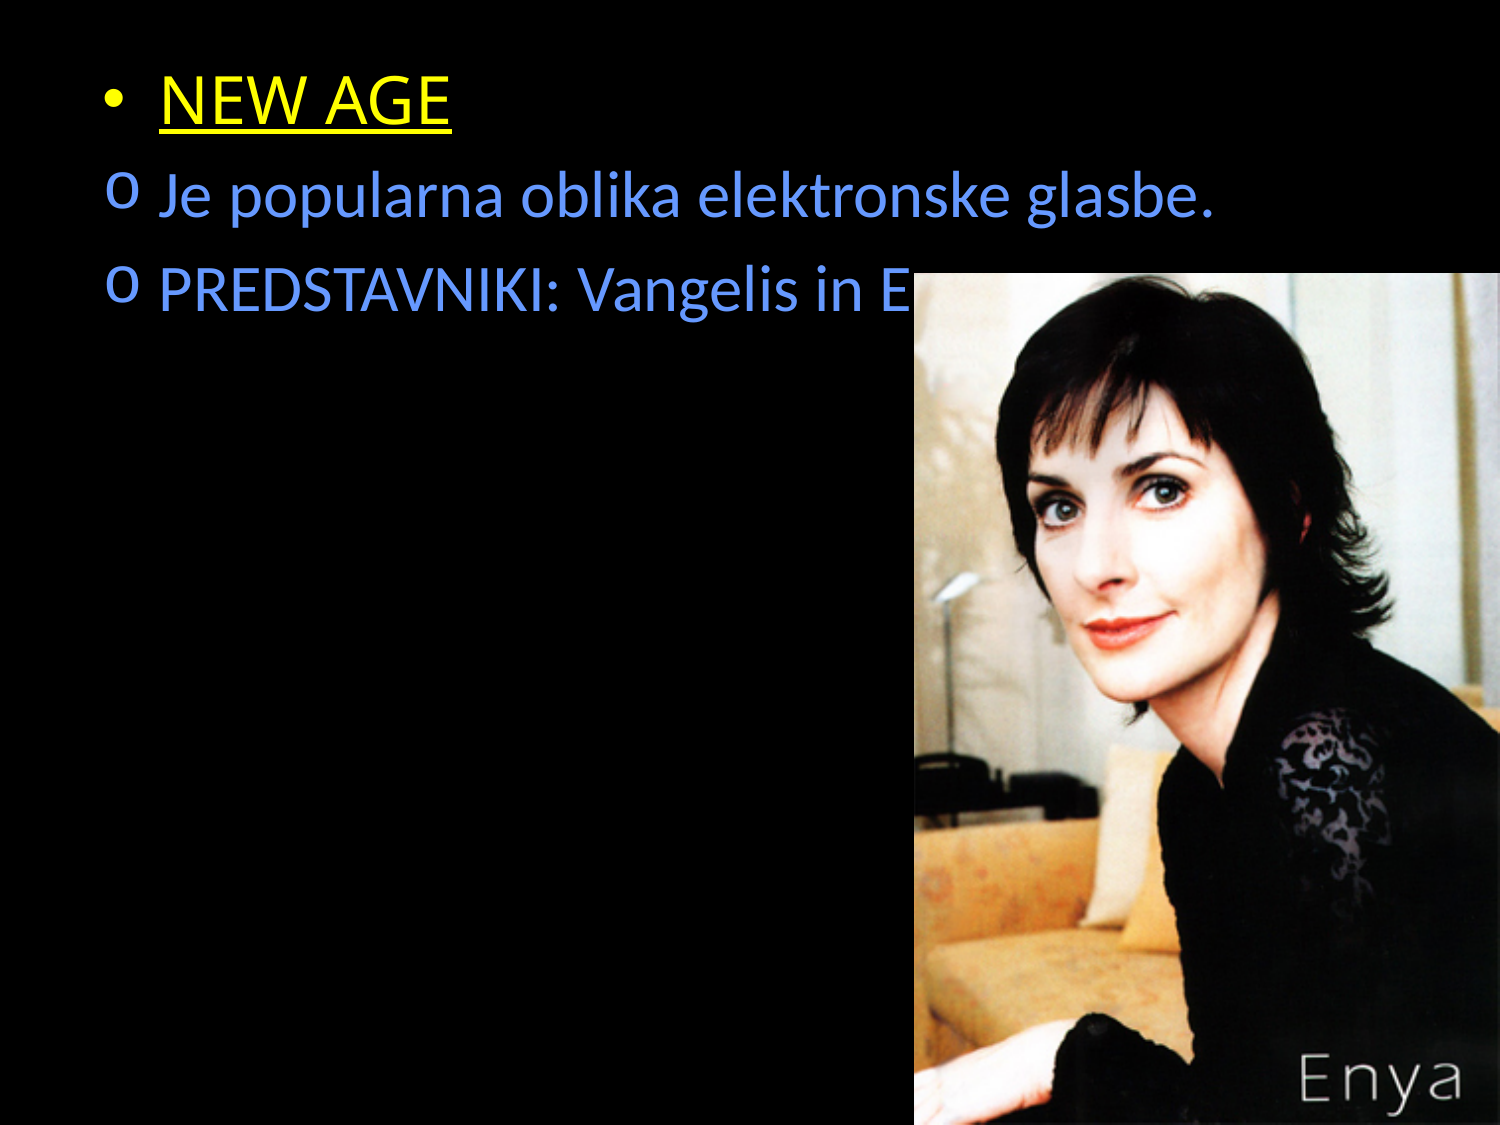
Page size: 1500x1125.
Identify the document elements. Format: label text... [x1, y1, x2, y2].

list NEW AGE Je popularna oblika elektronske glasbe. PREDSTAVNIKI: Vangelis in Enya. [87, 50, 1438, 1088]
picture [914, 273, 1500, 1125]
